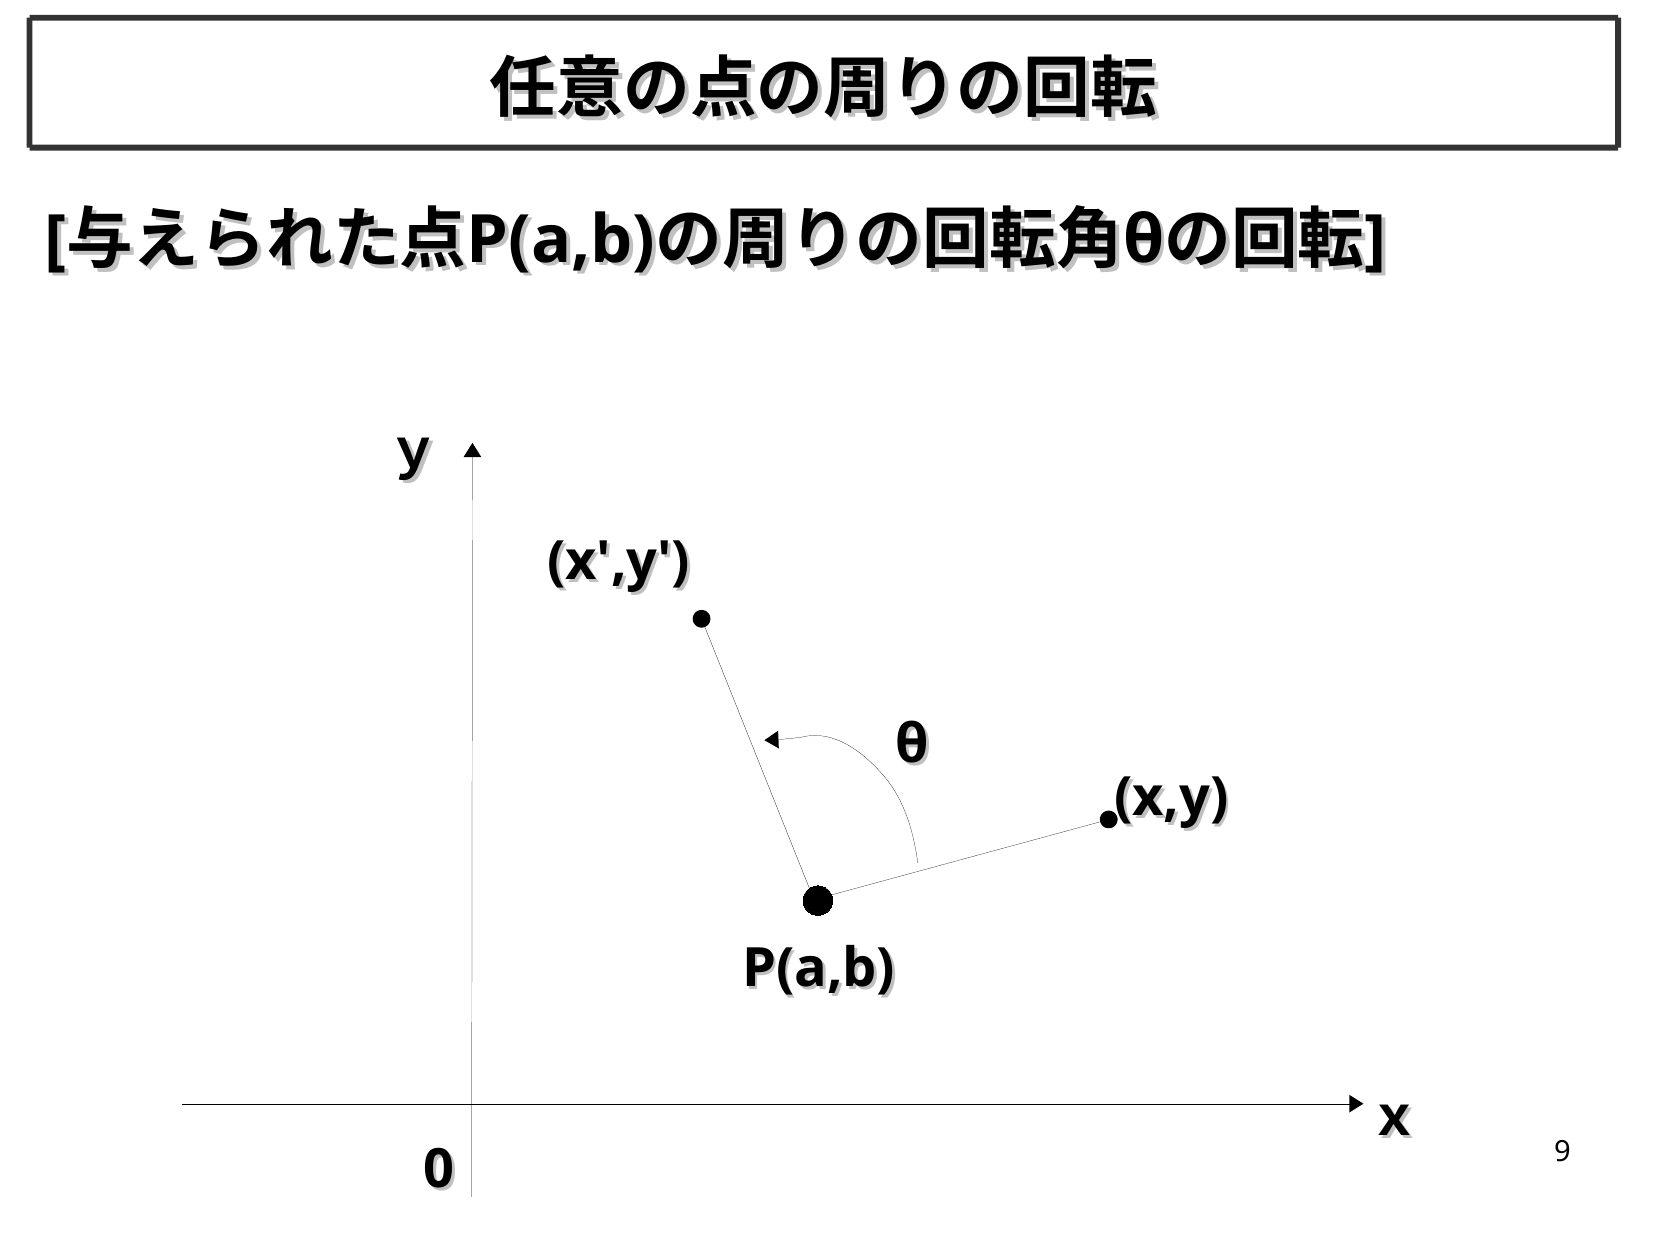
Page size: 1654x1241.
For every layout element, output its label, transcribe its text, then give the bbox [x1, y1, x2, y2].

text_box 任意の点の周りの回転 [29, 17, 1619, 148]
text_box (x',y') [532, 513, 762, 594]
text_box ｘ [1352, 1065, 1447, 1170]
text_box (x,y) [1099, 750, 1282, 831]
text_box [与えられた点P(a,b)の周りの回転角θの回転] [29, 177, 1441, 266]
text_box 0 [408, 1122, 591, 1202]
text_box [803, 885, 833, 916]
text_box P(a,b) [727, 921, 945, 1002]
text_box θ [880, 696, 957, 777]
text_box ｙ [372, 397, 467, 502]
